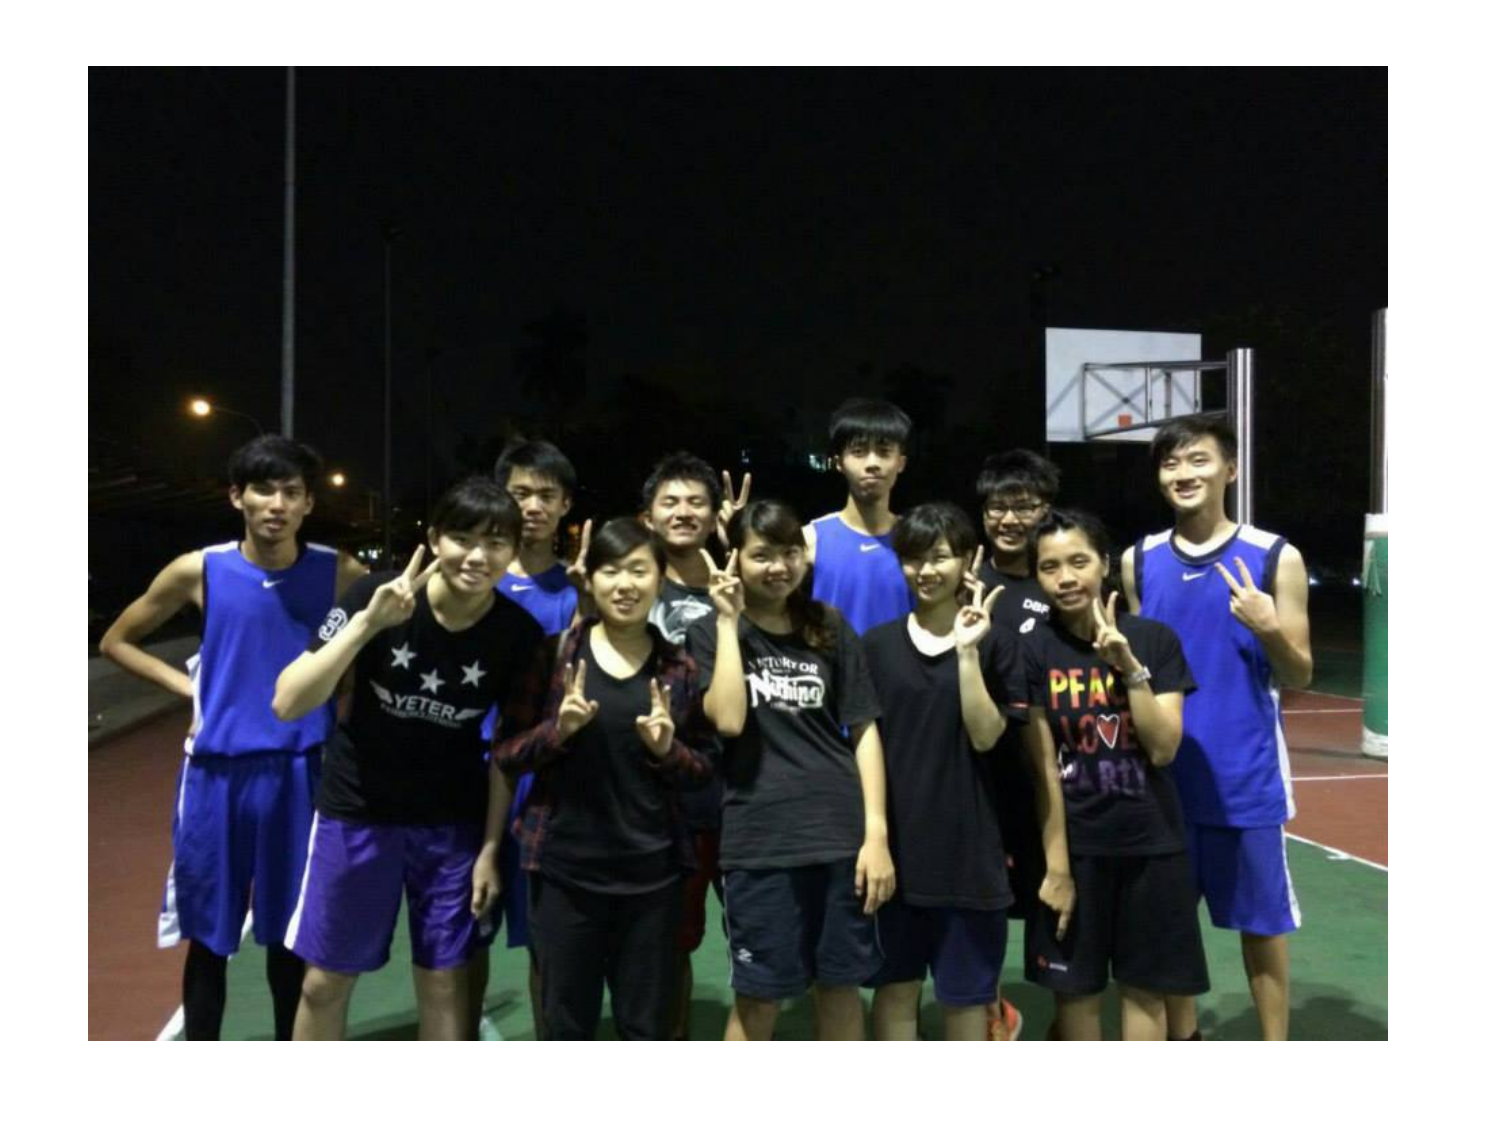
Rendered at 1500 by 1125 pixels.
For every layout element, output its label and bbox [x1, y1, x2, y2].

picture [88, 66, 1388, 1041]
title [75, 45, 1425, 233]
